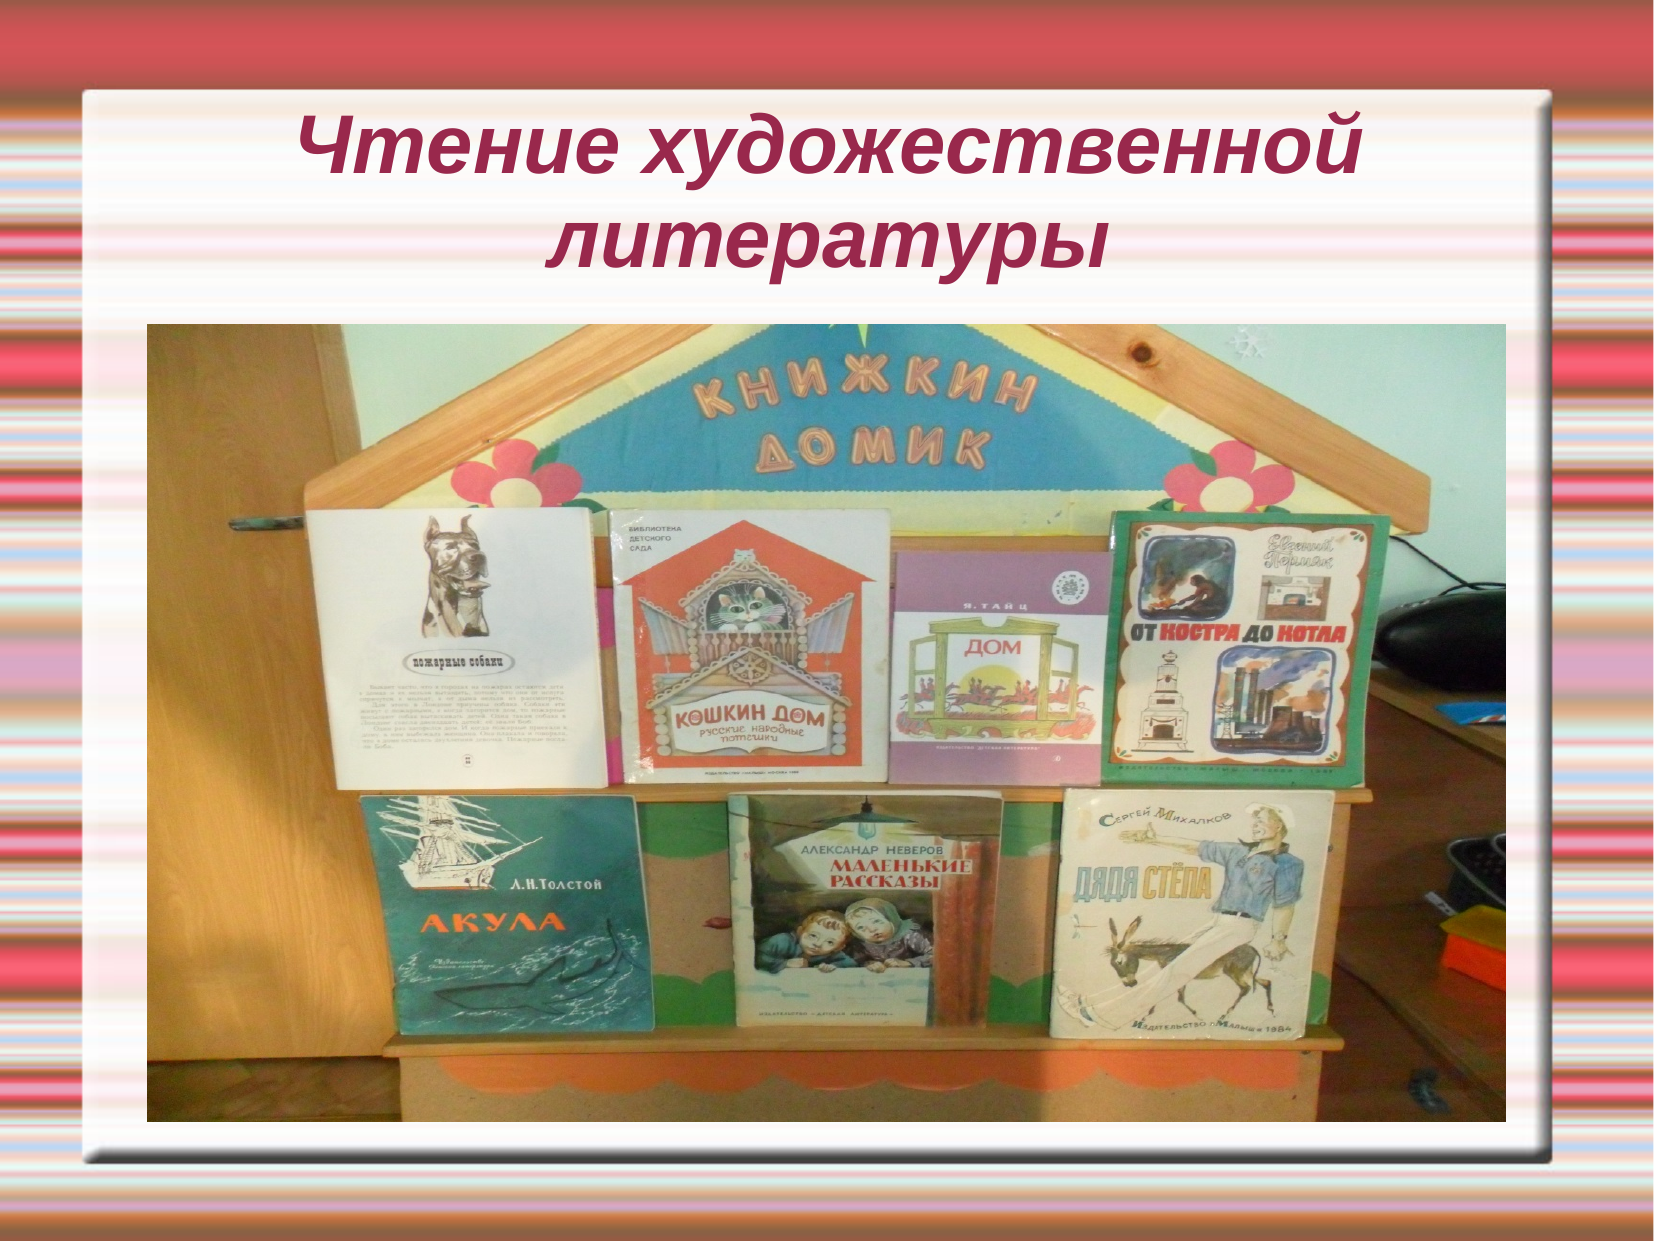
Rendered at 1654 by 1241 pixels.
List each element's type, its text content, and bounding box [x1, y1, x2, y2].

picture [0, 0, 1654, 1241]
title Чтение художественной литературы [123, 88, 1536, 296]
